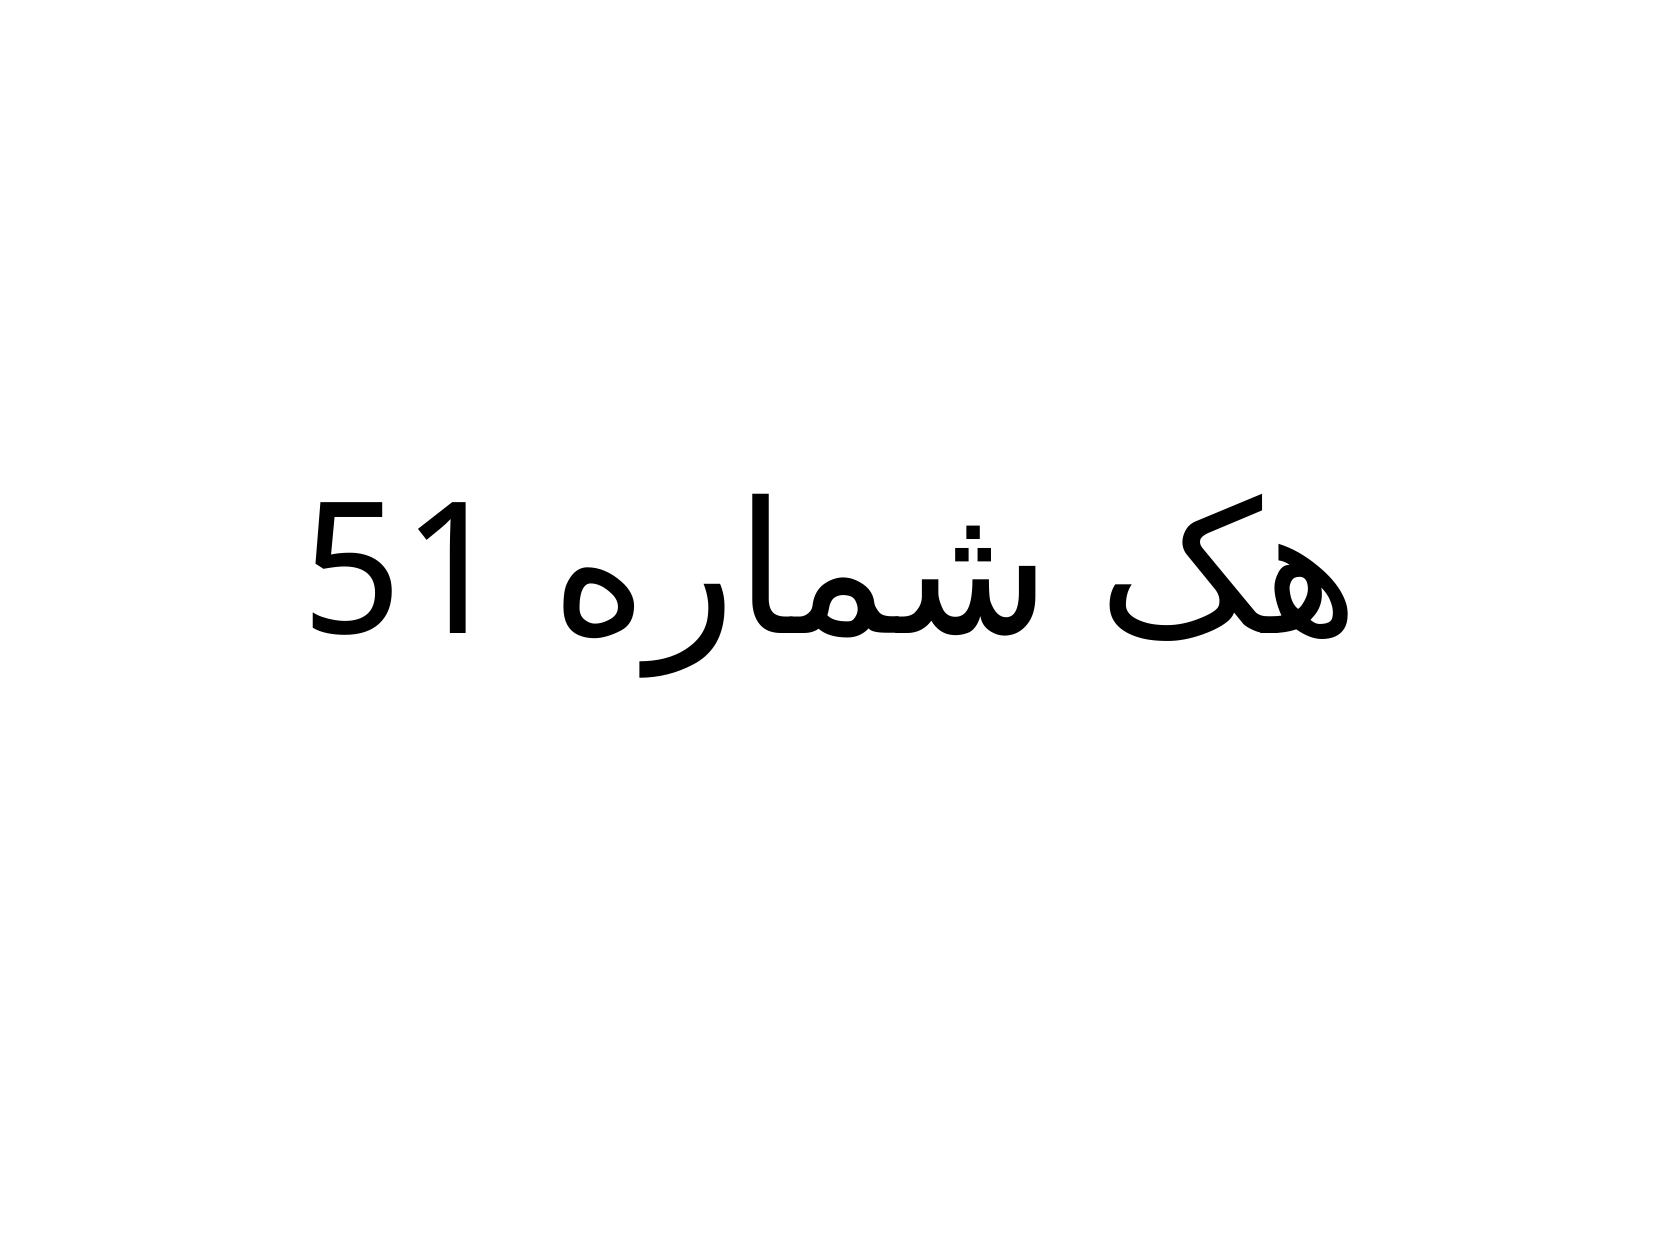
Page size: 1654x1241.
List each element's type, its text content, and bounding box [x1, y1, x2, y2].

title هک شماره 51 [86, 482, 1576, 695]
